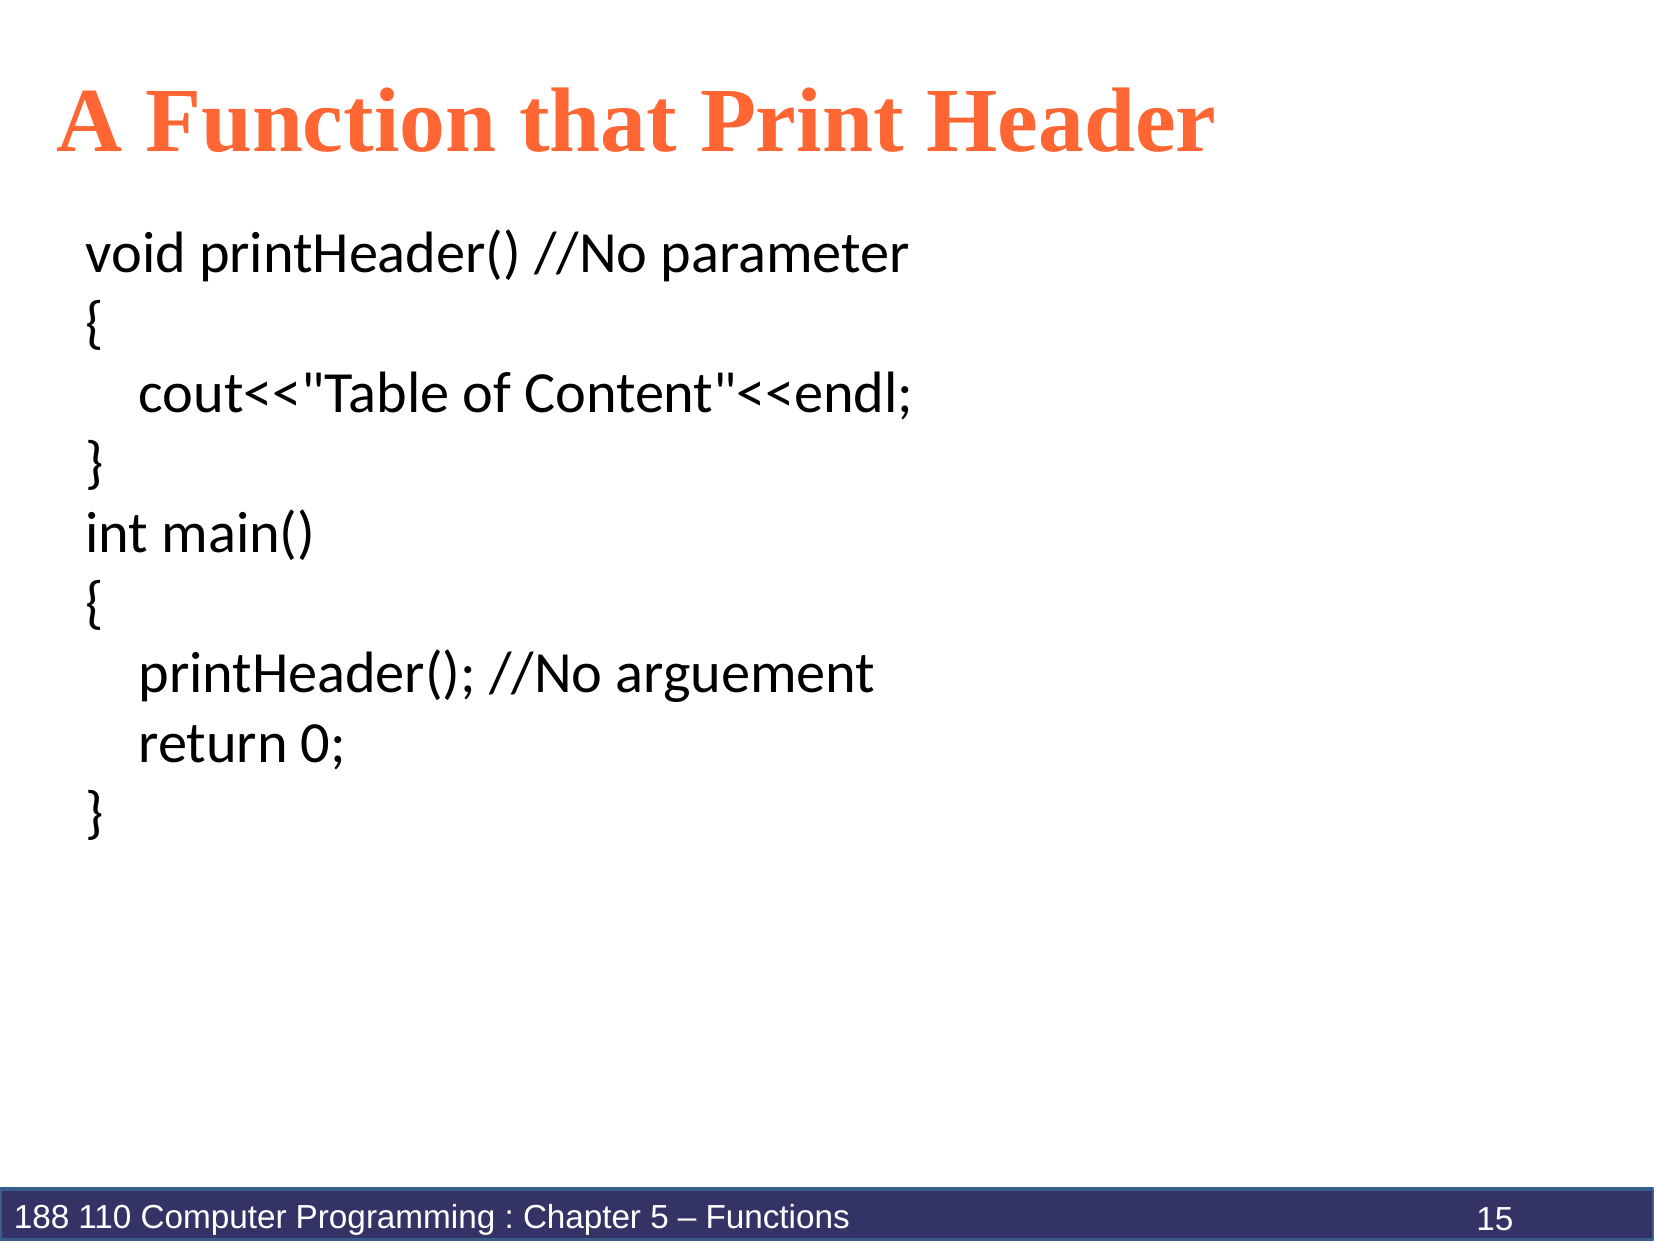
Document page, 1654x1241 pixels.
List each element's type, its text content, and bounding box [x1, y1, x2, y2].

text_box void printHeader() //No parameter { cout<<"Table of Content"<<endl; } int main() { printHeader(); //No arguement return 0; } [71, 207, 1465, 852]
title A Function that Print Header [55, 58, 1591, 170]
